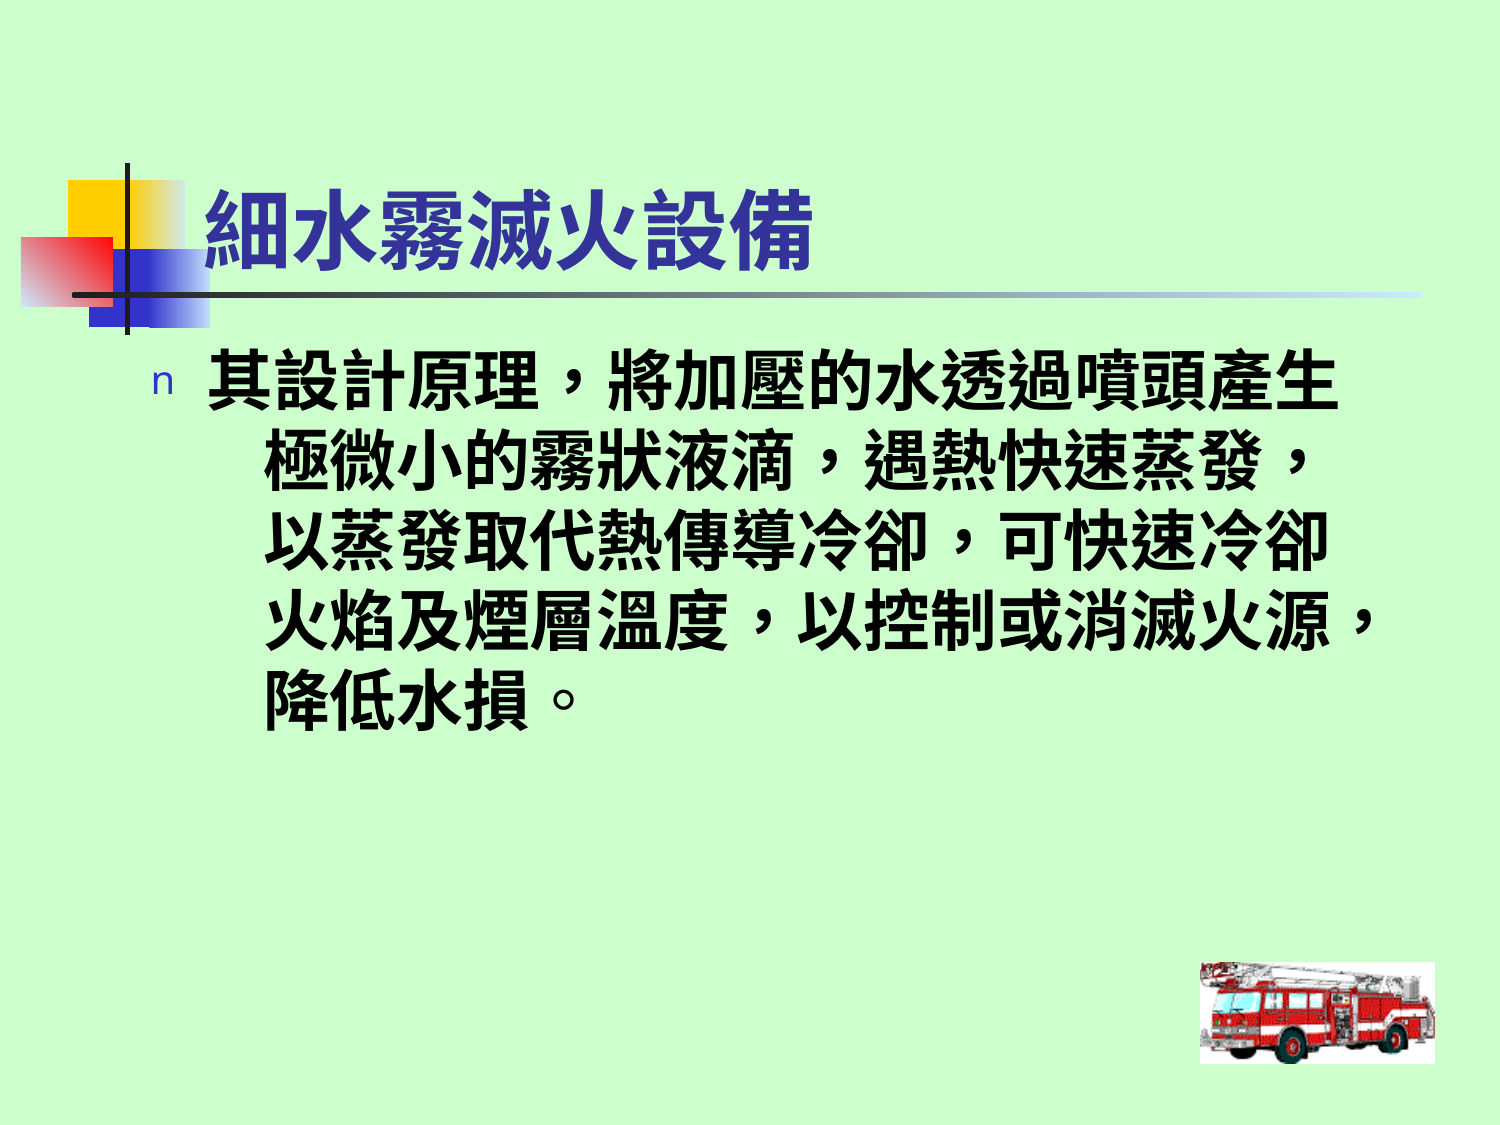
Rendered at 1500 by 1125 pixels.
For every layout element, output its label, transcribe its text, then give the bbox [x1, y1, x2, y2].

title 細水霧滅火設備 [188, 101, 1468, 289]
list 其設計原理，將加壓的水透過噴頭產生極微小的霧狀液滴，遇熱快速蒸發，以蒸發取代熱傳導冷卻，可快速冷卻火焰及煙層溫度，以控制或消滅火源，降低水損。 [135, 331, 1400, 1071]
picture [1200, 962, 1435, 1065]
